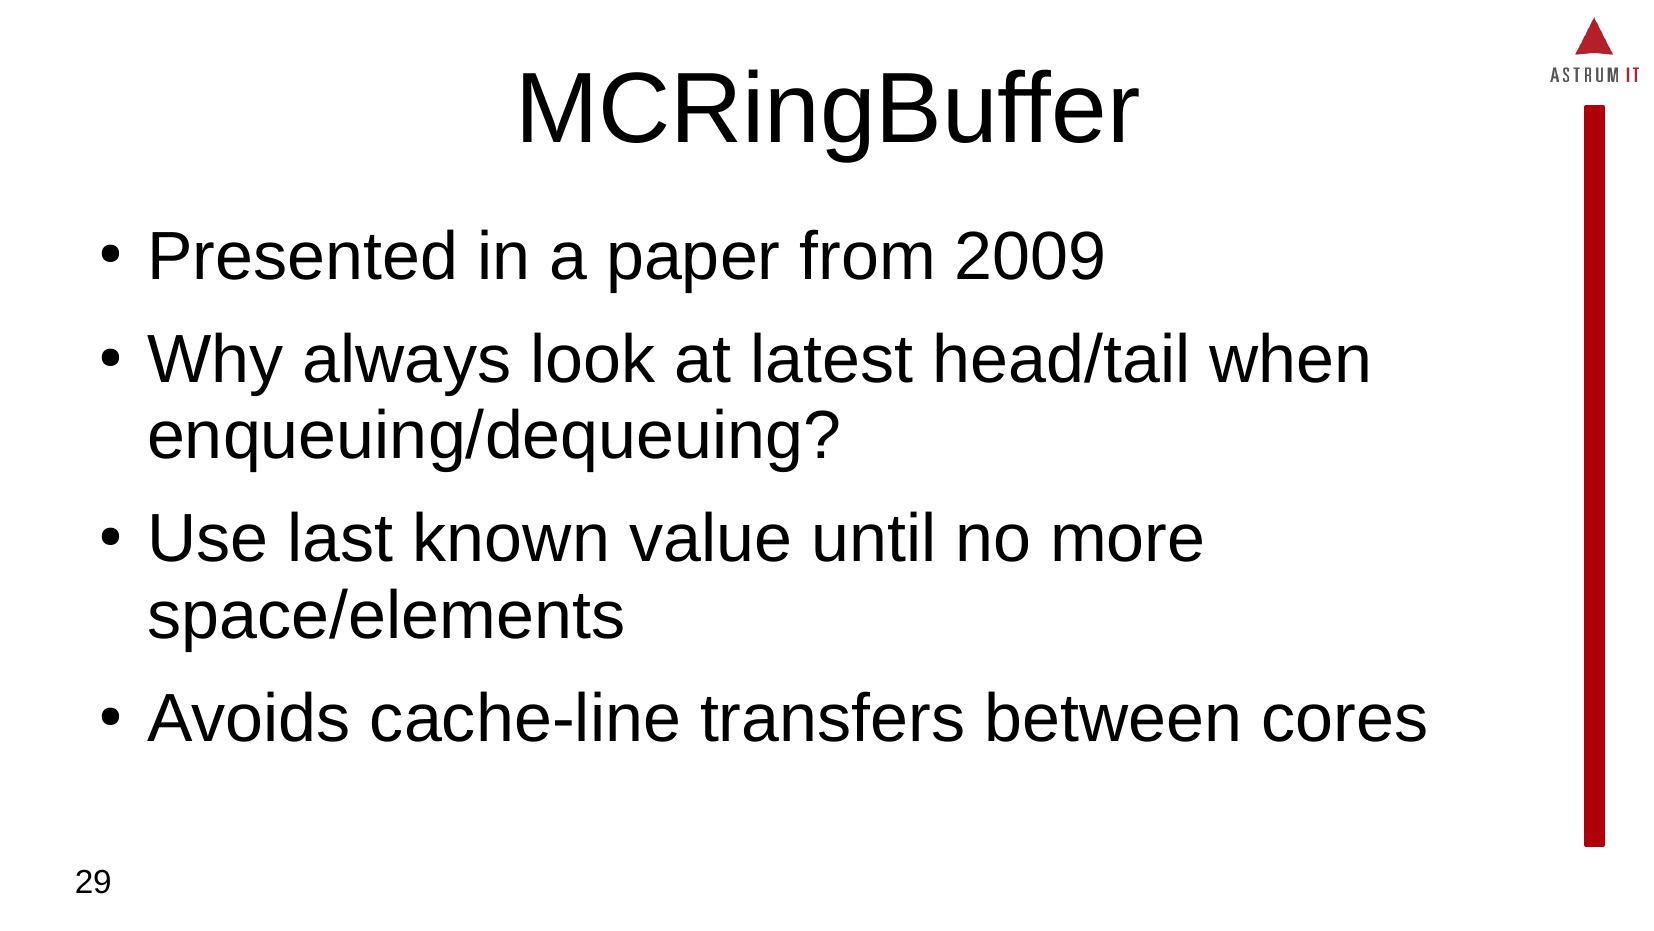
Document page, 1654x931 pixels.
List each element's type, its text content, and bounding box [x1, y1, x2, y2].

list Presented in a paper from 2009 Why always look at latest head/tail when enqueuing/dequeuing? Use last known value until no more space/elements Avoids cache-line transfers between cores [82, 217, 1571, 757]
title MCRingBuffer [114, 30, 1541, 186]
picture [1550, 17, 1639, 82]
